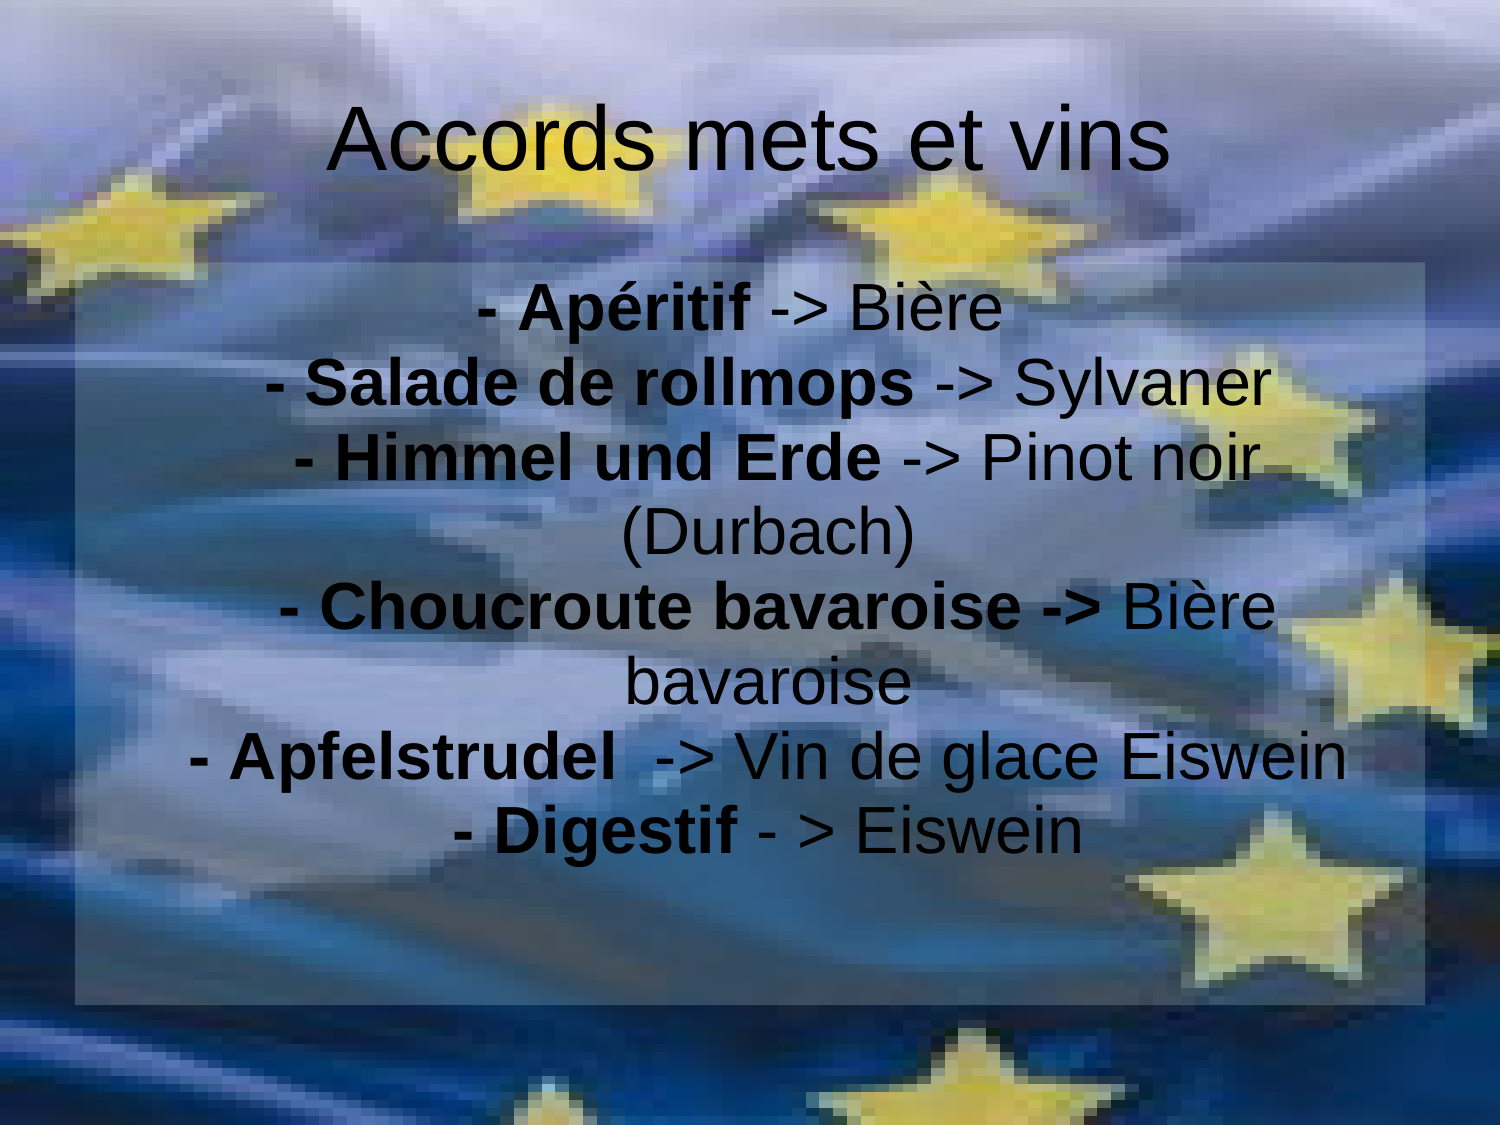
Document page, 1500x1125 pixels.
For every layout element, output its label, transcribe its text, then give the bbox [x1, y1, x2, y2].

list - Apéritif -> Bière - Salade de rollmops -> Sylvaner - Himmel und Erde -> Pinot noir (Durbach) - Choucroute bavaroise -> Bière bavaroise - Apfelstrudel -> Vin de glace Eiswein - Digestif - > Eiswein [75, 262, 1426, 1006]
picture [0, 0, 1500, 1125]
title Accords mets et vins [75, 45, 1426, 233]
